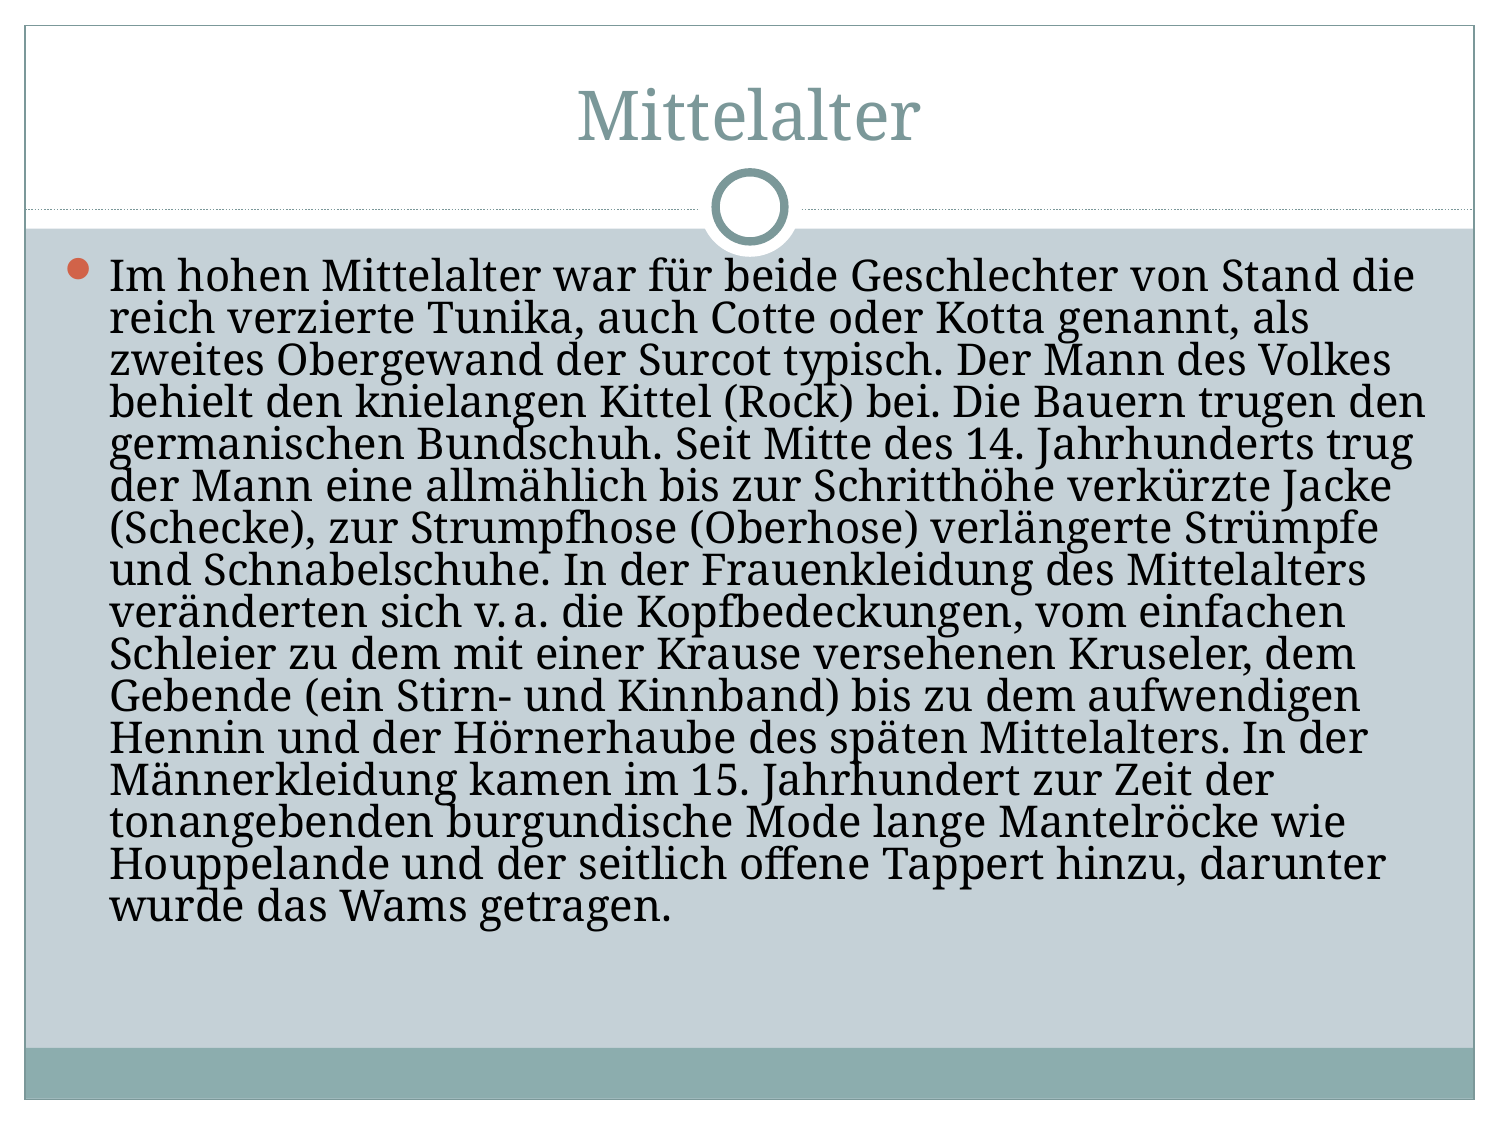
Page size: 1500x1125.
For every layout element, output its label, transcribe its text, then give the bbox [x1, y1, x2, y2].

list Im hohen Mittelalter war für beide Geschlechter von Stand die reich verzierte Tunika, auch Cotte oder Kotta genannt, als zweites Obergewand der Surcot typisch. Der Mann des Volkes behielt den knielangen Kittel (Rock) bei. Die Bauern trugen den germanischen Bundschuh. Seit Mitte des 14. Jahrhunderts trug der Mann eine allmählich bis zur Schritthöhe verkürzte Jacke (Schecke), zur Strumpfhose (Oberhose) verlängerte Strümpfe und Schnabelschuhe. In der Frauenkleidung des Mittelalters veränderten sich v. a. die Kopfbedeckungen, vom einfachen Schleier zu dem mit einer Krause versehenen Kruseler, dem Gebende (ein Stirn- und Kinnband) bis zu dem aufwendigen Hennin und der Hörnerhaube des späten Mittelalters. In der Männerkleidung kamen im 15. Jahrhundert zur Zeit der tonangebenden burgundische Mode lange Mantelröcke wie Houppelande und der seitlich offene Tappert hinzu, darunter wurde das Wams getragen. [49, 250, 1445, 1001]
title Mittelalter [49, 37, 1450, 162]
